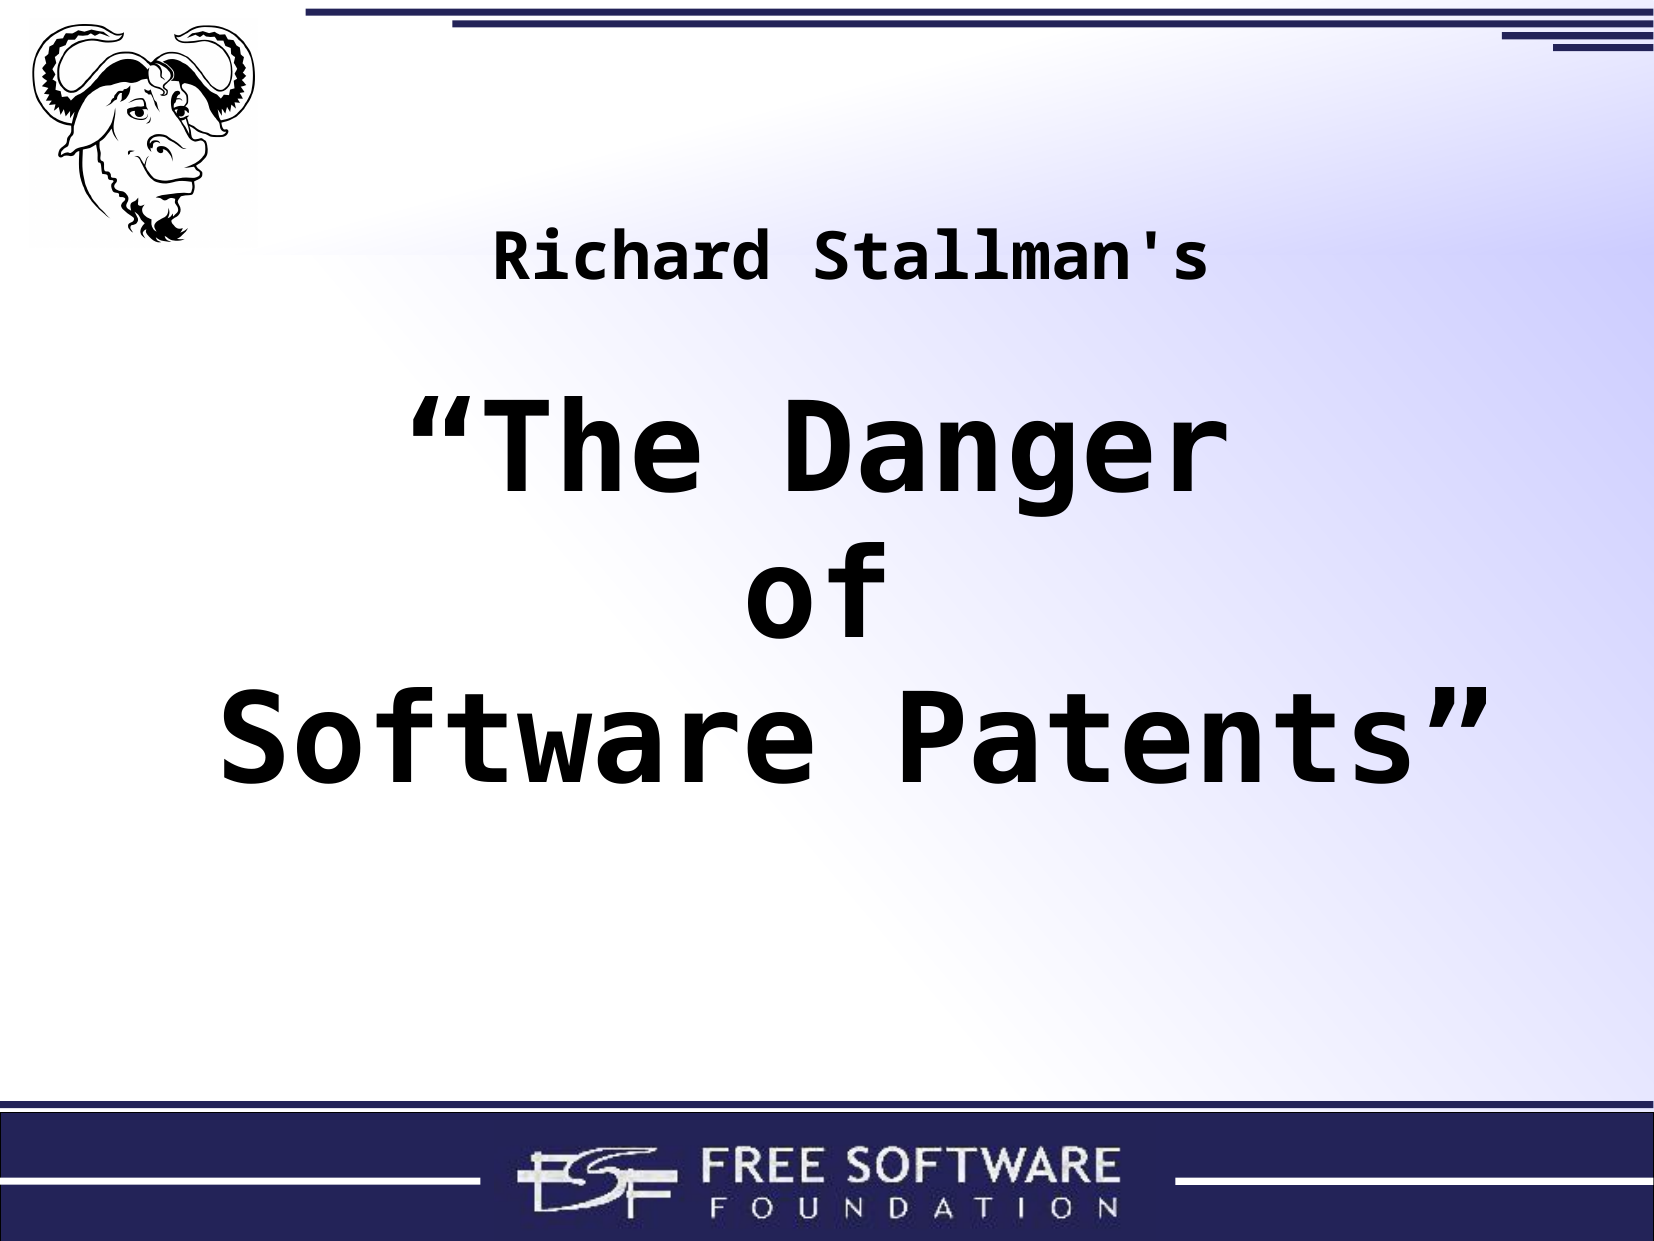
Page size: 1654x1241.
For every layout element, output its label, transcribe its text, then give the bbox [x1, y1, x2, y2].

picture [494, 1119, 1156, 1241]
text_box “The Danger of Software Patents” [190, 312, 1521, 813]
text_box [0, 0, 1654, 1241]
text_box Richard Stallman's [491, 208, 1278, 287]
picture [29, 18, 258, 248]
